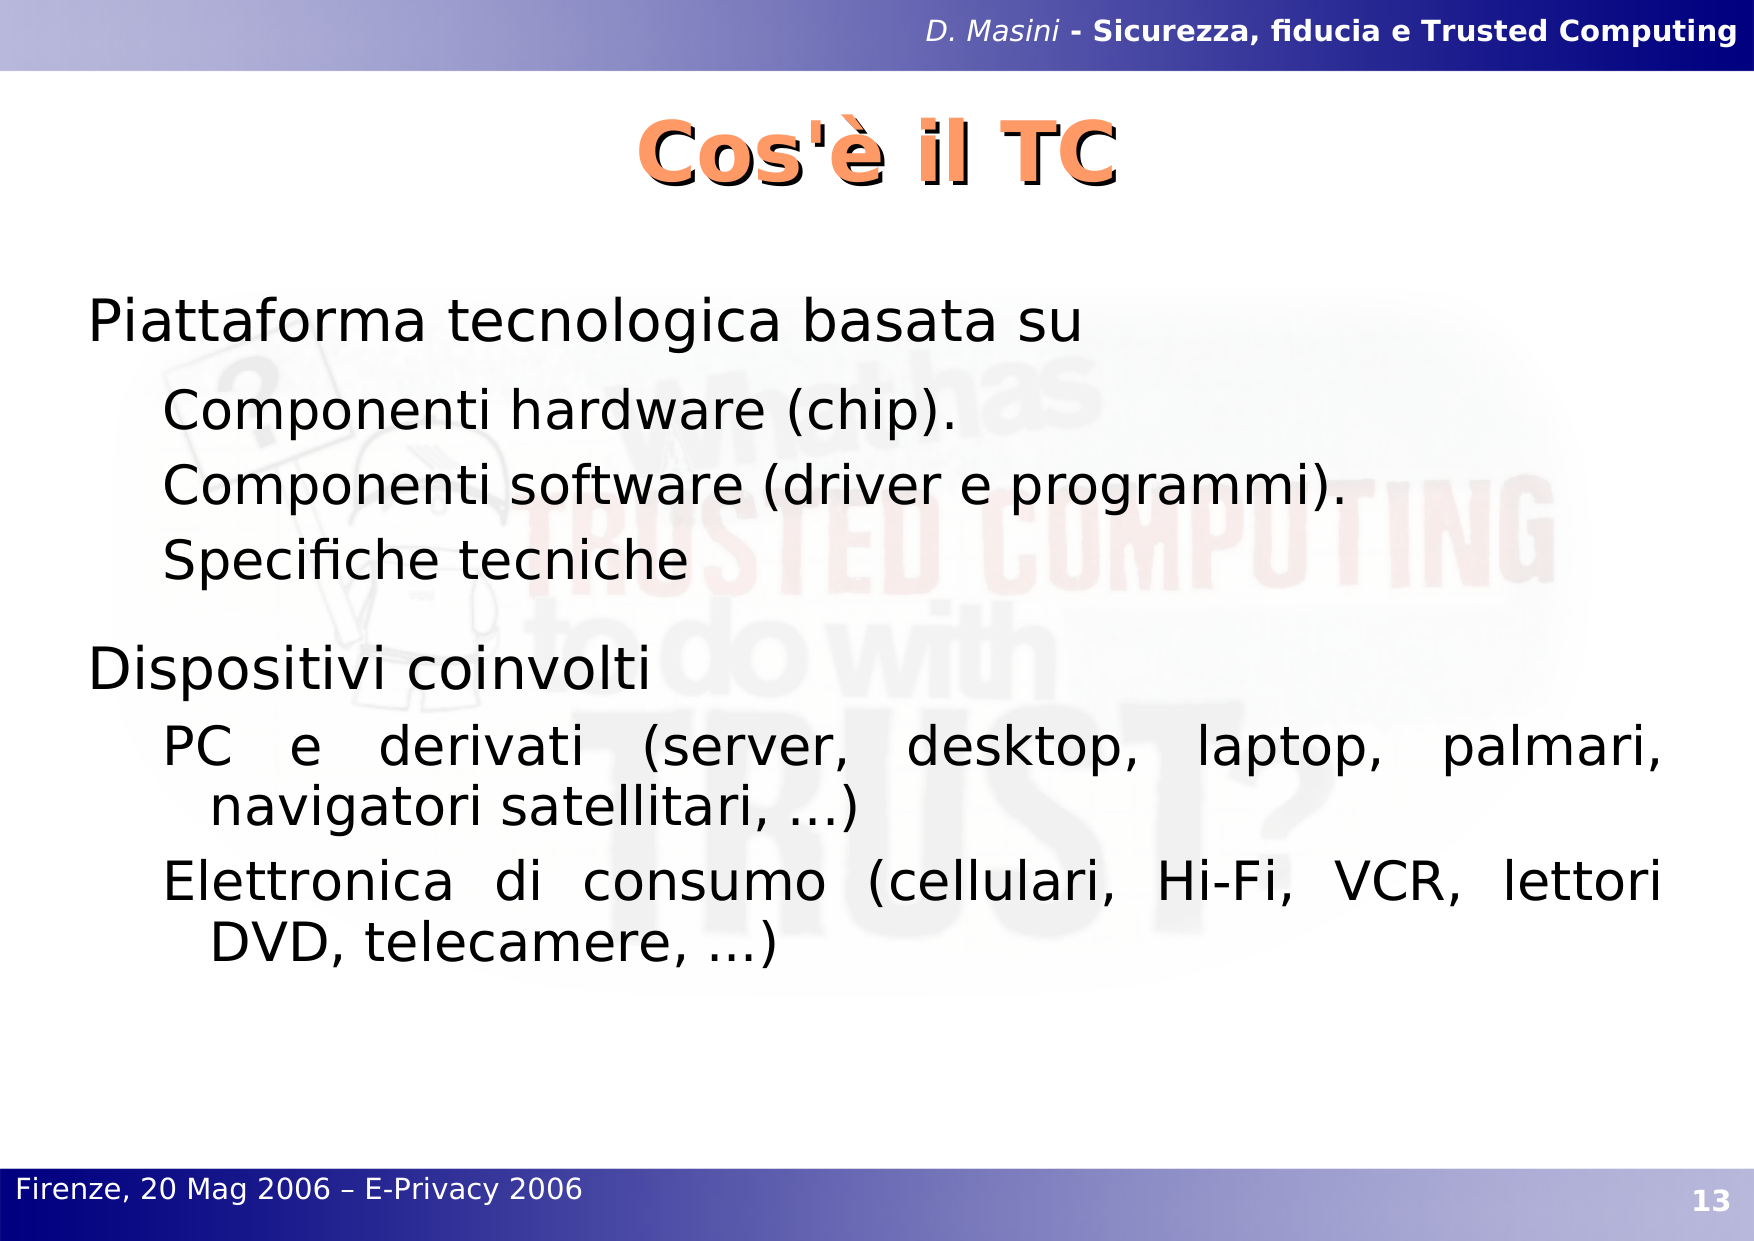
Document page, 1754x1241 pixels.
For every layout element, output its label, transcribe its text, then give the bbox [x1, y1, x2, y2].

text_box <number> [1641, 1185, 1732, 1223]
text_box D. Masini - Sicurezza, fiducia e Trusted Computing [602, 7, 1754, 63]
title Cos'è il TC [87, 49, 1667, 257]
picture [0, 0, 1754, 1241]
list Piattaforma tecnologica basata su Componenti hardware (chip). Componenti software (driver e programmi). Specifiche tecniche Dispositivi coinvolti PC e derivati (server, desktop, laptop, palmari, navigatori satellitari, ...) Elettronica di consumo (cellulari, Hi-Fi, VCR, lettori DVD, telecamere, ...) [87, 289, 1667, 1108]
text_box Firenze, 20 Mag 2006 – E-Privacy 2006 [0, 1175, 1314, 1234]
